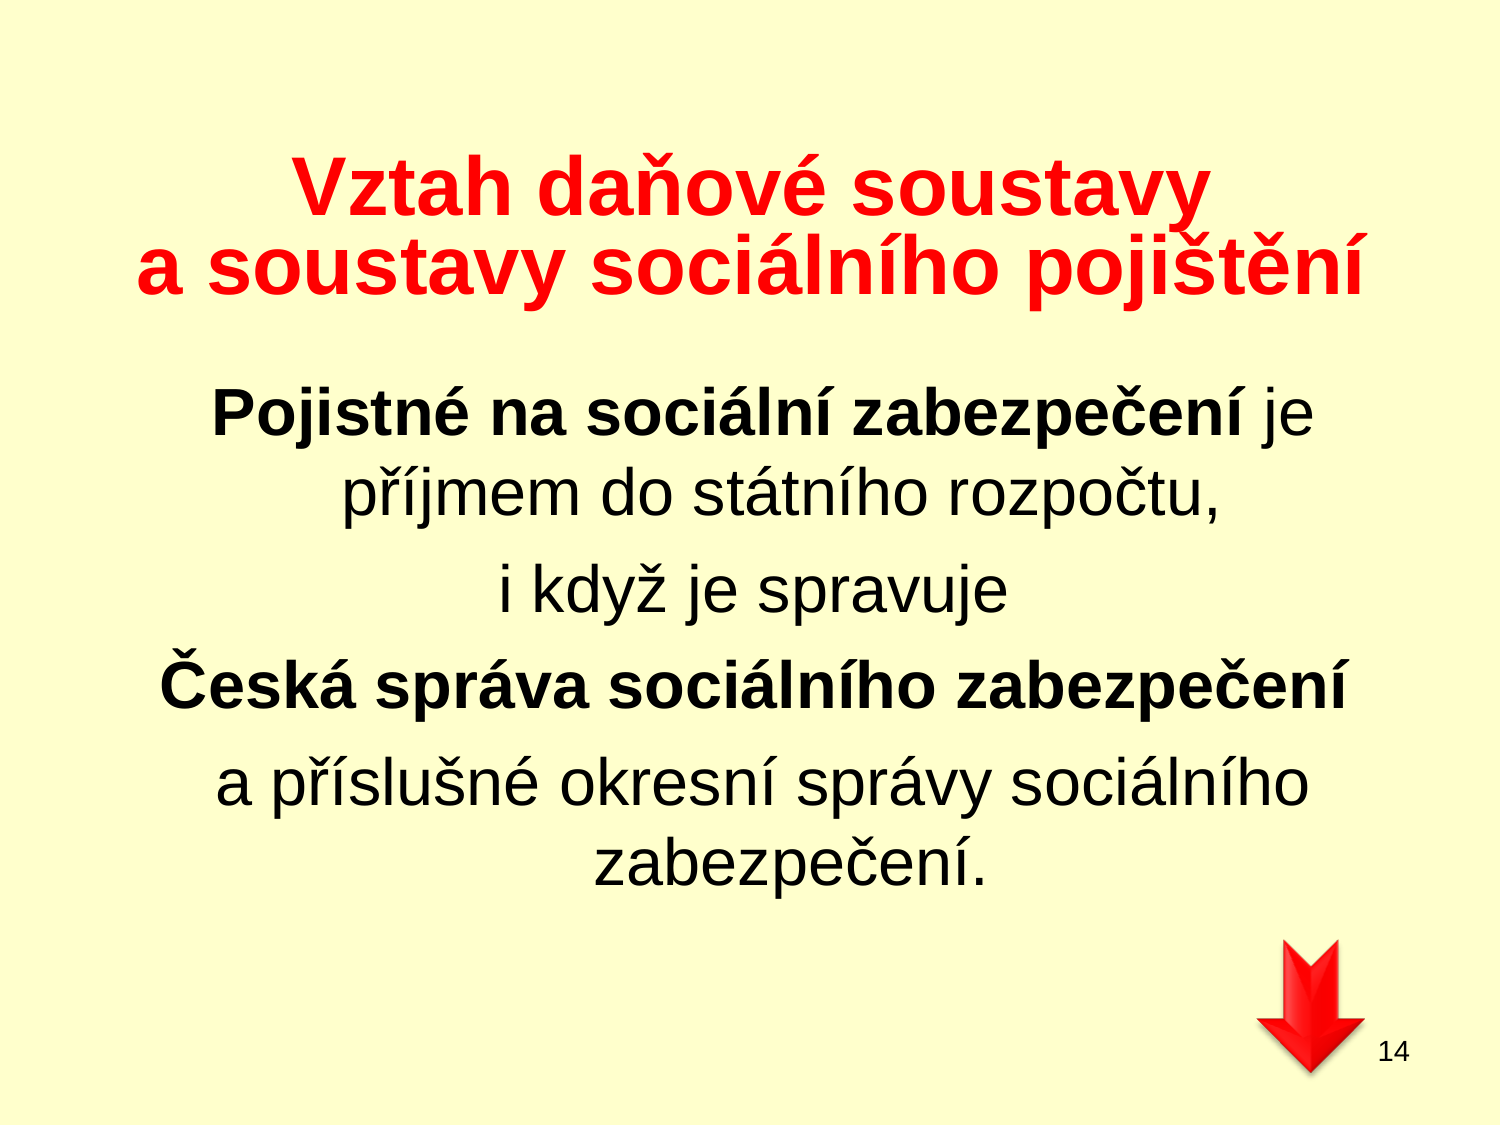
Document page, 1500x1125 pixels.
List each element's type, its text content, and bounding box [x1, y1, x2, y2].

picture [1247, 934, 1375, 1087]
text_box <číslo> [1074, 1024, 1426, 1103]
list Pojistné na sociální zabezpečení je příjmem do státního rozpočtu, i když je spravuje Česká správa sociálního zabezpečení a příslušné okresní správy sociálního zabezpečení. [88, 361, 1439, 1004]
title Vztah daňové soustavy a soustavy sociálního pojištění [76, 137, 1427, 325]
